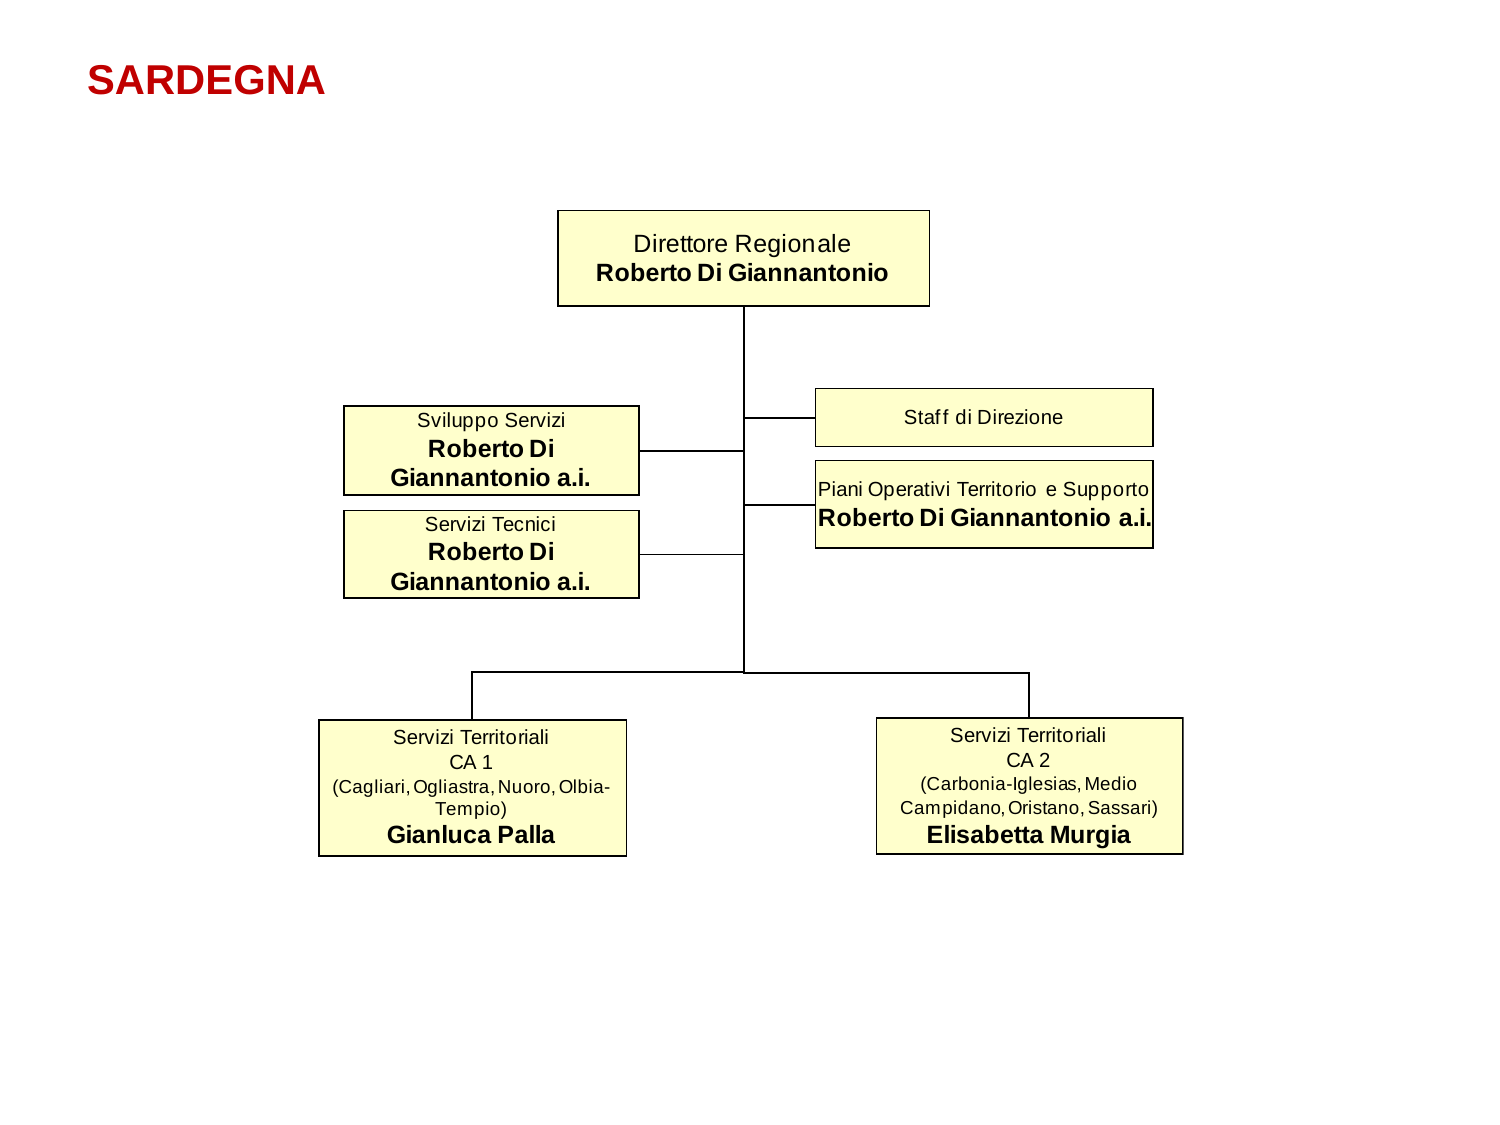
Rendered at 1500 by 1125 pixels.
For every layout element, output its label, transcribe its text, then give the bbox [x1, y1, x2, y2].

picture [316, 208, 1184, 857]
title SARDEGNA [72, 45, 1462, 128]
